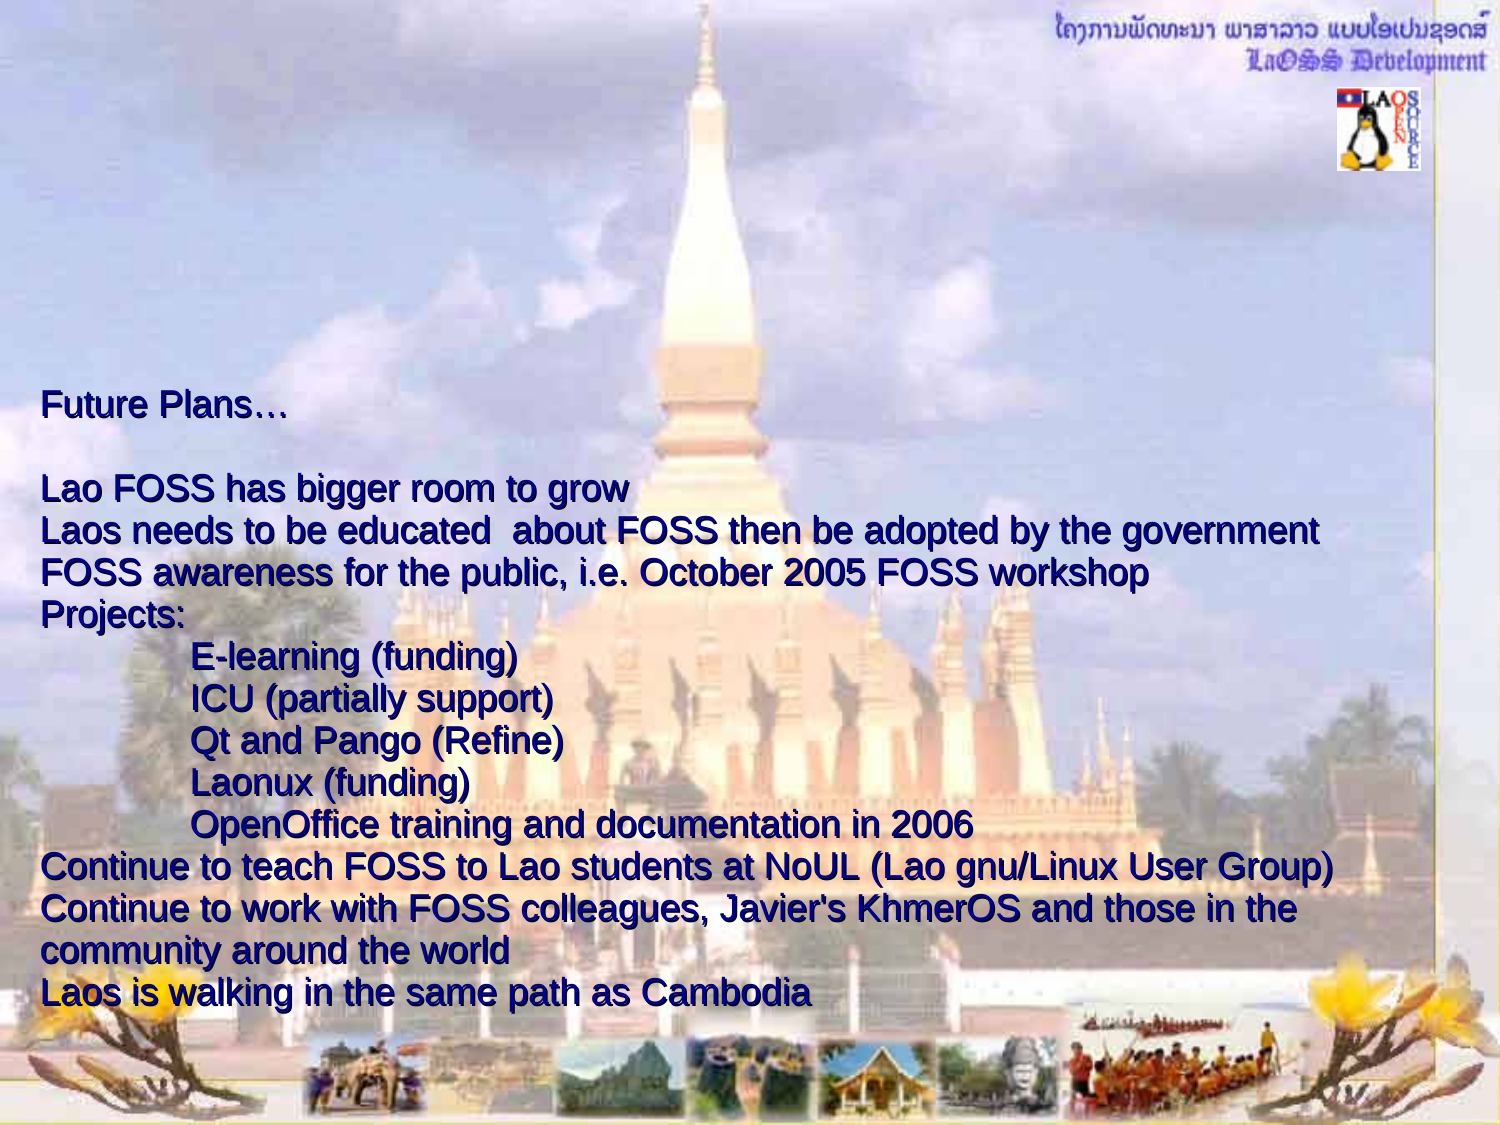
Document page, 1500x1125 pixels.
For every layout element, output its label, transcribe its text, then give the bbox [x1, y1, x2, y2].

picture [0, 0, 1500, 1125]
text_box Future Plans… Lao FOSS has bigger room to grow Laos needs to be educated about FOSS then be adopted by the government FOSS awareness for the public, i.e. October 2005 FOSS workshop Projects: E-learning (funding) ICU (partially support) Qt and Pango (Refine) Laonux (funding) OpenOffice training and documentation in 2006 Continue to teach FOSS to Lao students at NoUL (Lao gnu/Linux User Group) Continue to work with FOSS colleagues, Javier's KhmerOS and those in the community around the world Laos is walking in the same path as Cambodia [24, 375, 1425, 1021]
